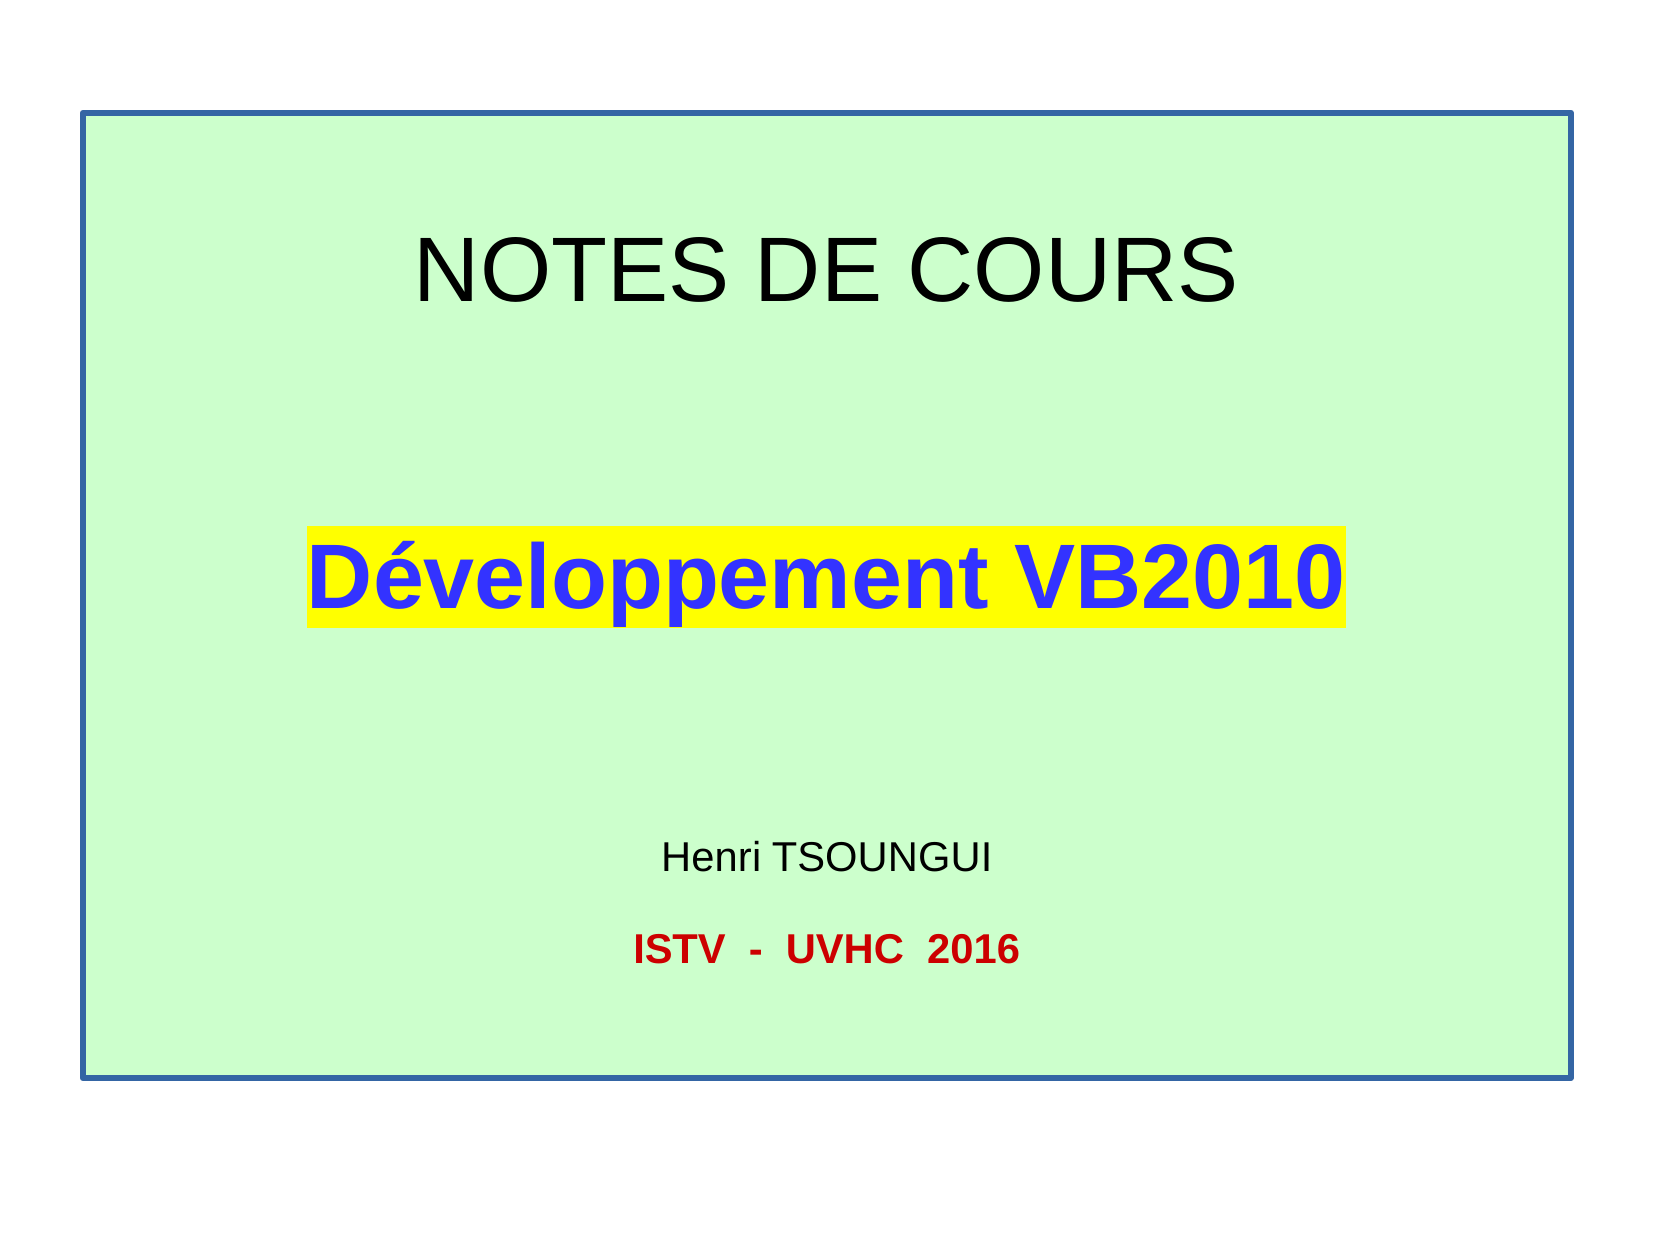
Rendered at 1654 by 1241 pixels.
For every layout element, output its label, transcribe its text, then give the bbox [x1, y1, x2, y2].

title NOTES DE COURS Développement VB2010 Henri TSOUNGUI ISTV - UVHC 2016 [82, 112, 1571, 1079]
